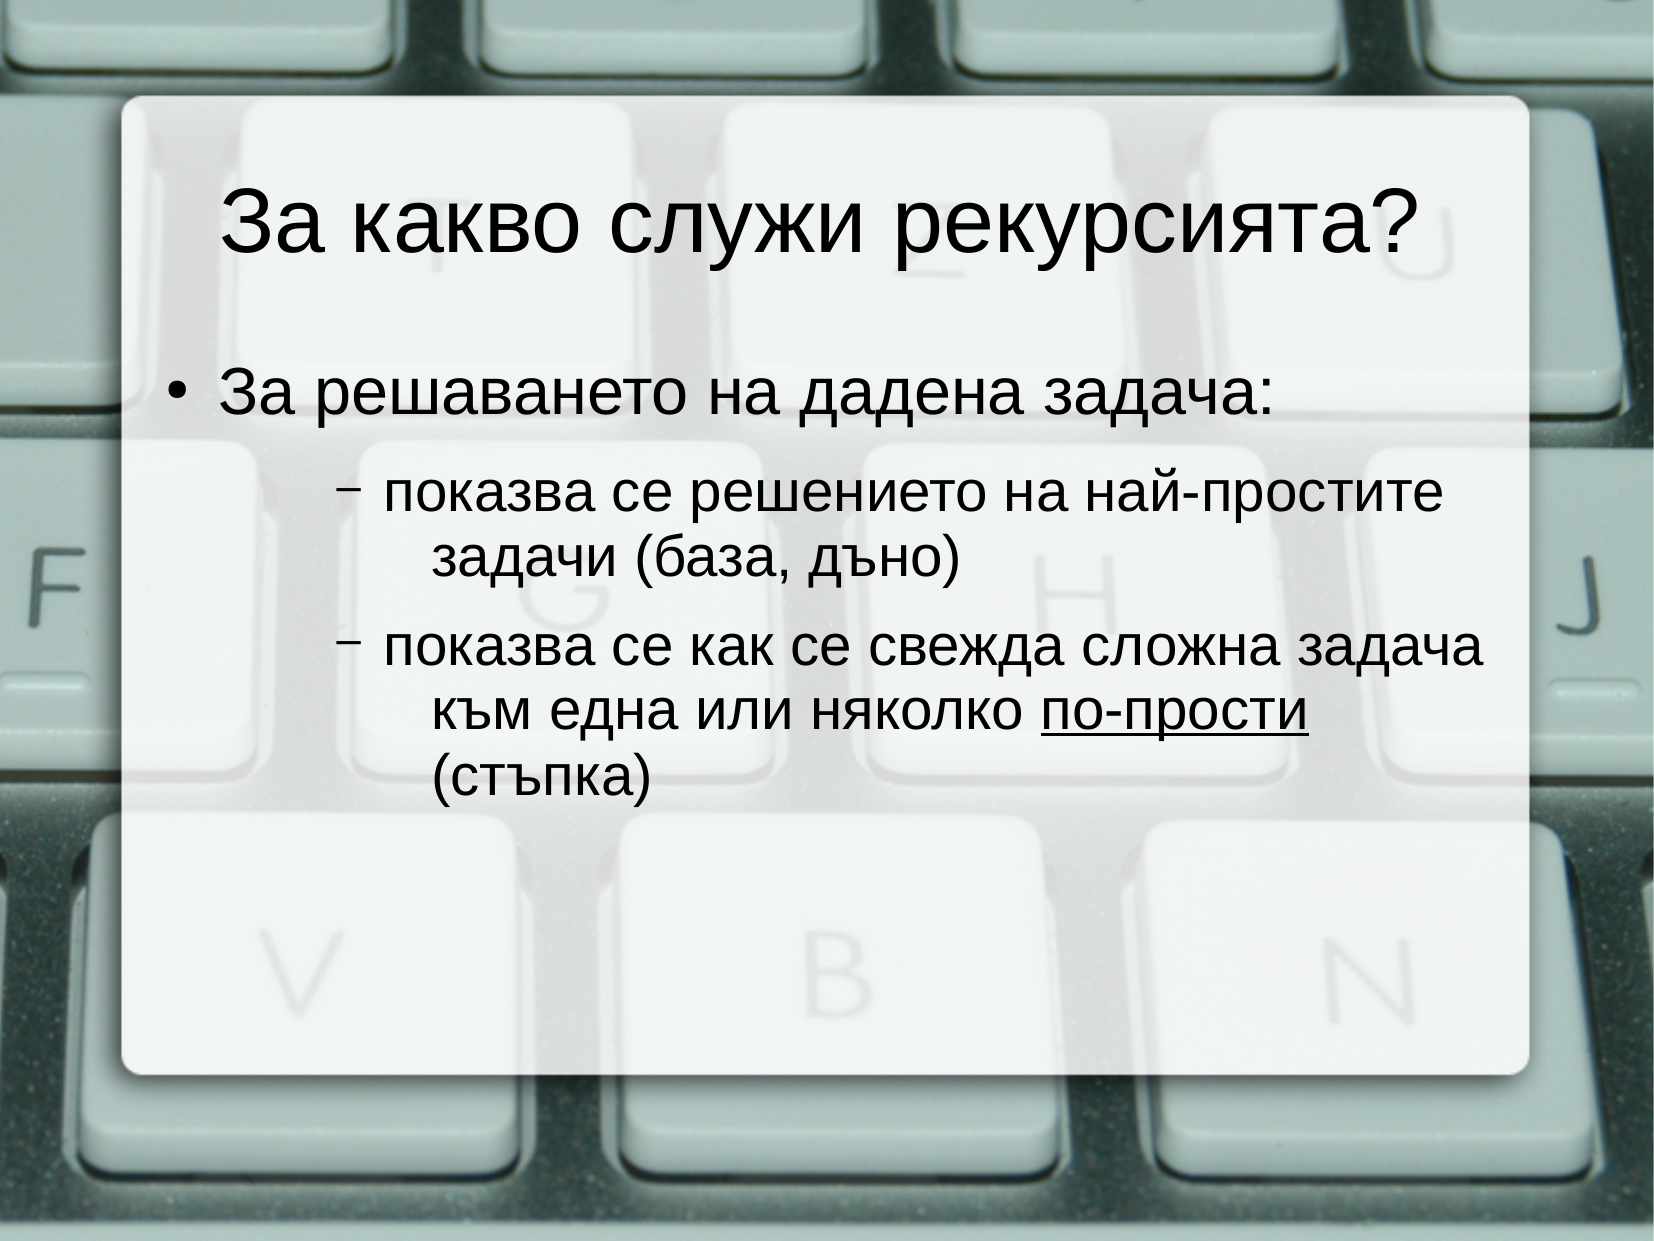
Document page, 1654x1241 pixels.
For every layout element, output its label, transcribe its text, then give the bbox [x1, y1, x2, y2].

list За решаването на дадена задача: показва се решението на най-простите задачи (база, дъно) показва се как се свежда сложна задача към една или няколко по-прости (стъпка) [147, 354, 1506, 1074]
picture [0, 0, 1654, 1241]
title За какво служи рекурсията? [135, 117, 1506, 325]
